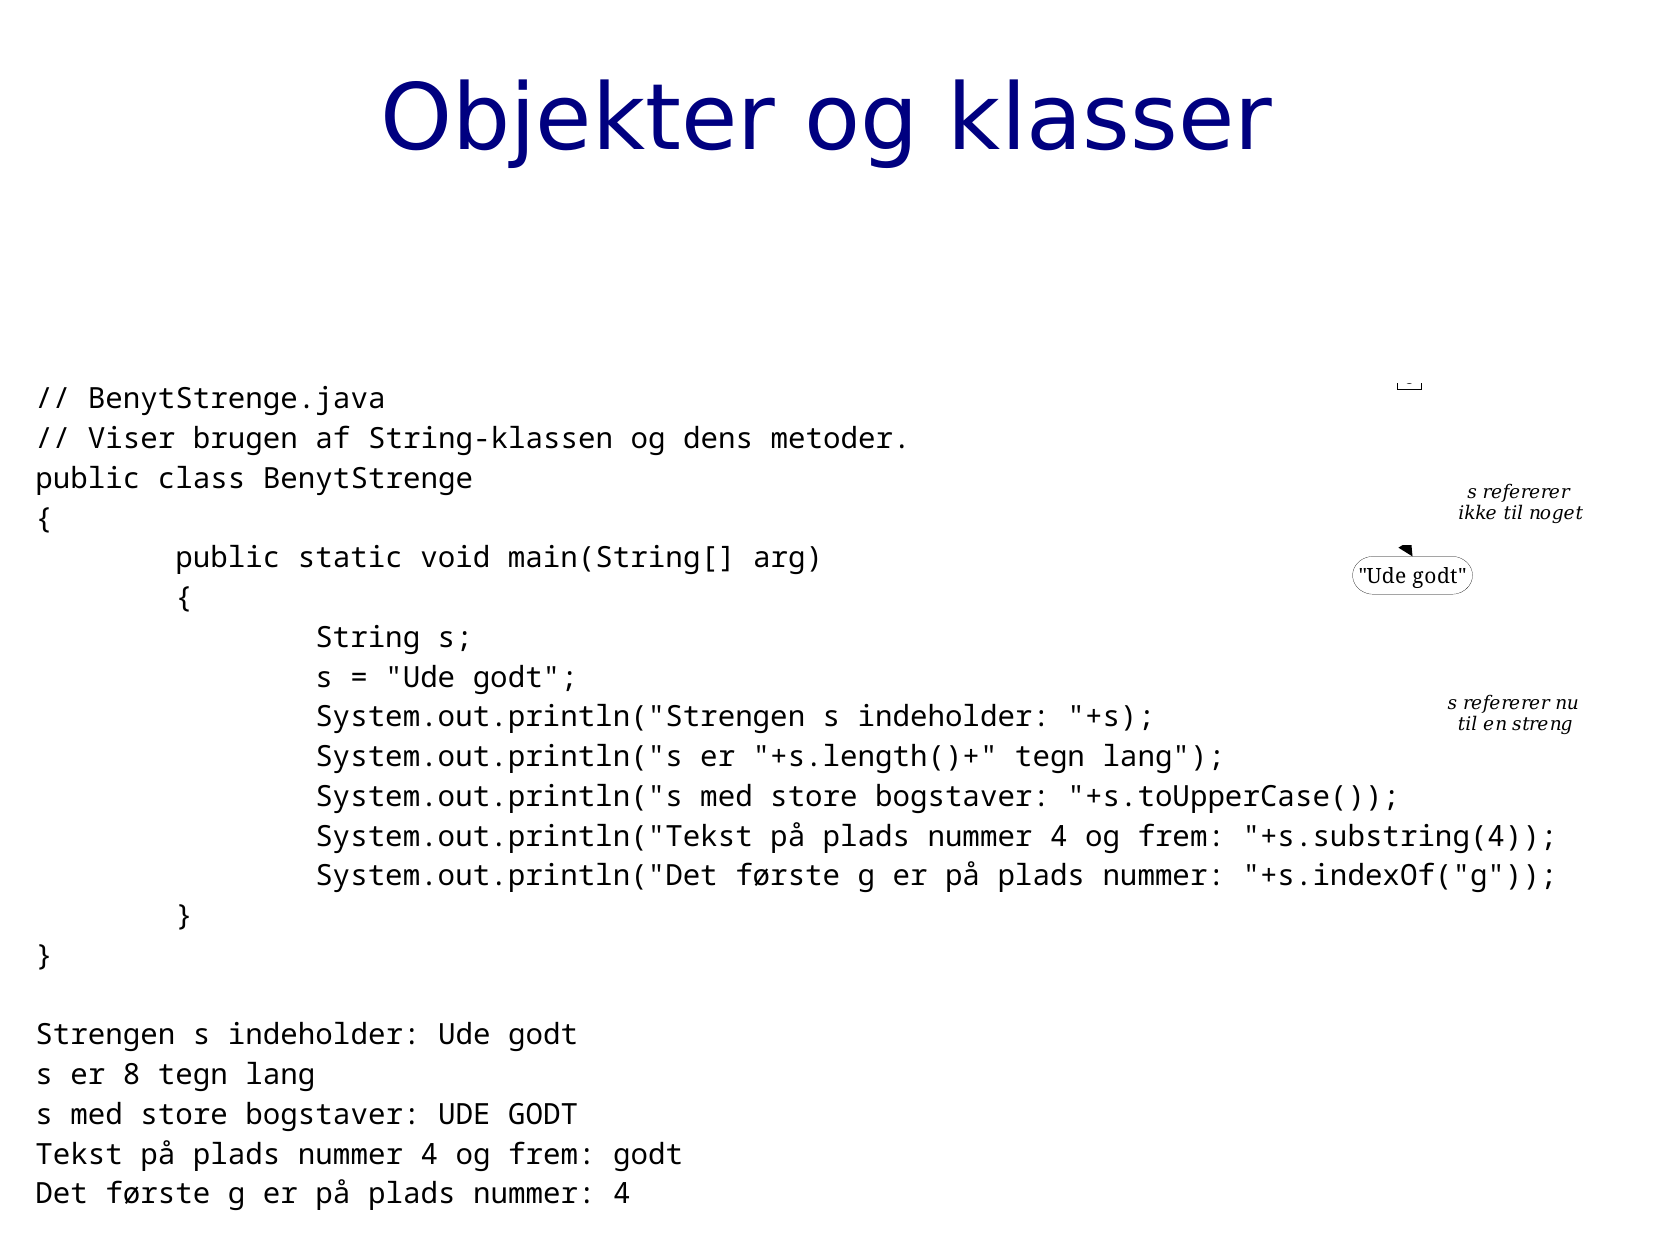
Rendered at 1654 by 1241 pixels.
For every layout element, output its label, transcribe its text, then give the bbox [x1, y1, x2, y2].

text_box // BenytStrenge.java // Viser brugen af String-klassen og dens metoder. public class BenytStrenge { public static void main(String[] arg) { String s; s = "Ude godt"; System.out.println("Strengen s indeholder: "+s); System.out.println("s er "+s.length()+" tegn lang"); System.out.println("s med store bogstaver: "+s.toUpperCase()); System.out.println("Tekst på plads nummer 4 og frem: "+s.substring(4)); System.out.println("Det første g er på plads nummer: "+s.indexOf("g")); } } Strengen s indeholder: Ude godt s er 8 tegn lang s med store bogstaver: UDE GODT Tekst på plads nummer 4 og frem: godt Det første g er på plads nummer: 4 [35, 377, 1559, 1098]
title Objekter og klasser [105, 14, 1549, 222]
chart [1273, 383, 1596, 736]
